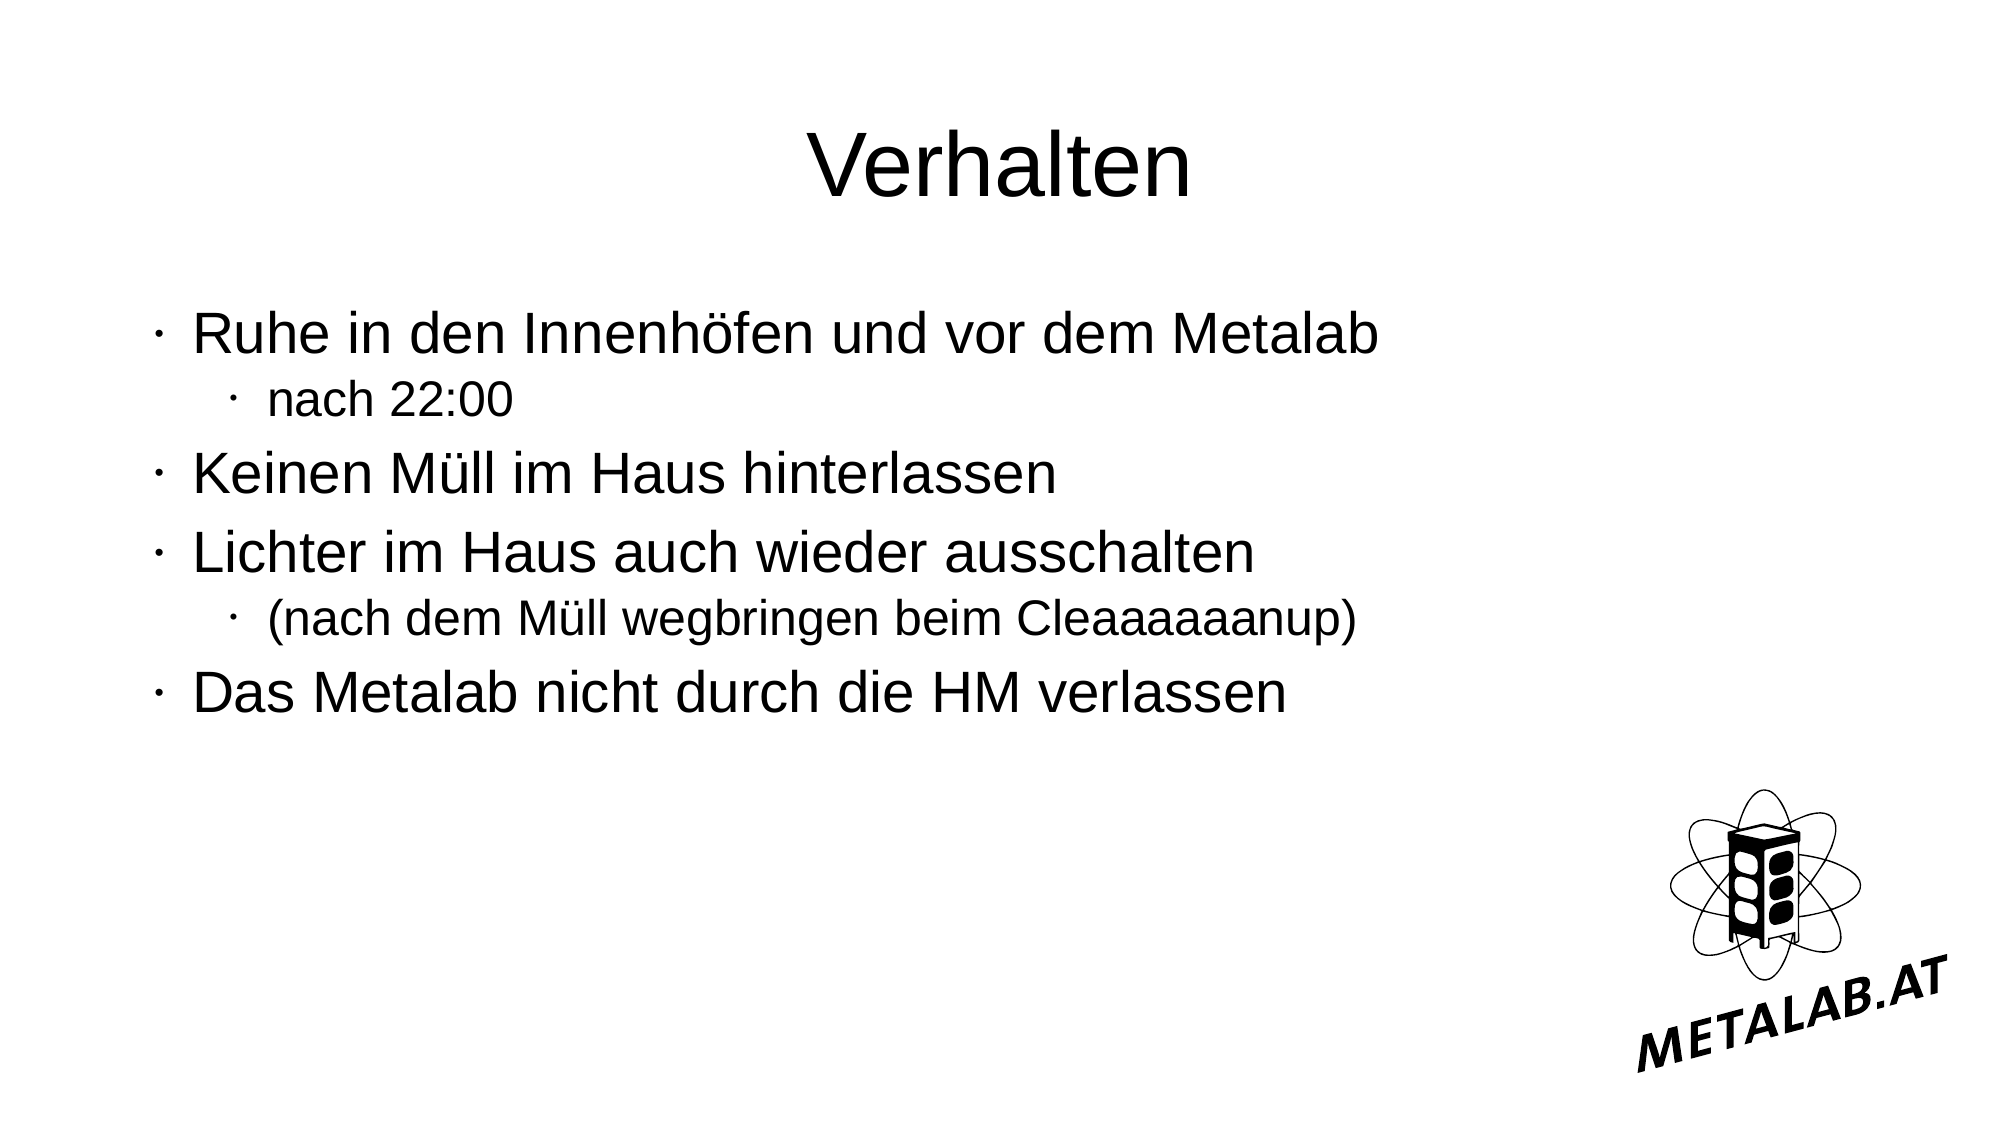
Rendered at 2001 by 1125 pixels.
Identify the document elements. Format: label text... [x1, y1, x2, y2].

title Verhalten [137, 59, 1863, 278]
list Ruhe in den Innenhöfen und vor dem Metalab nach 22:00 Keinen Müll im Haus hinterlassen Lichter im Haus auch wieder ausschalten (nach dem Müll wegbringen beim Cleaaaaaanup) Das Metalab nicht durch die HM verlassen [137, 299, 1863, 1014]
